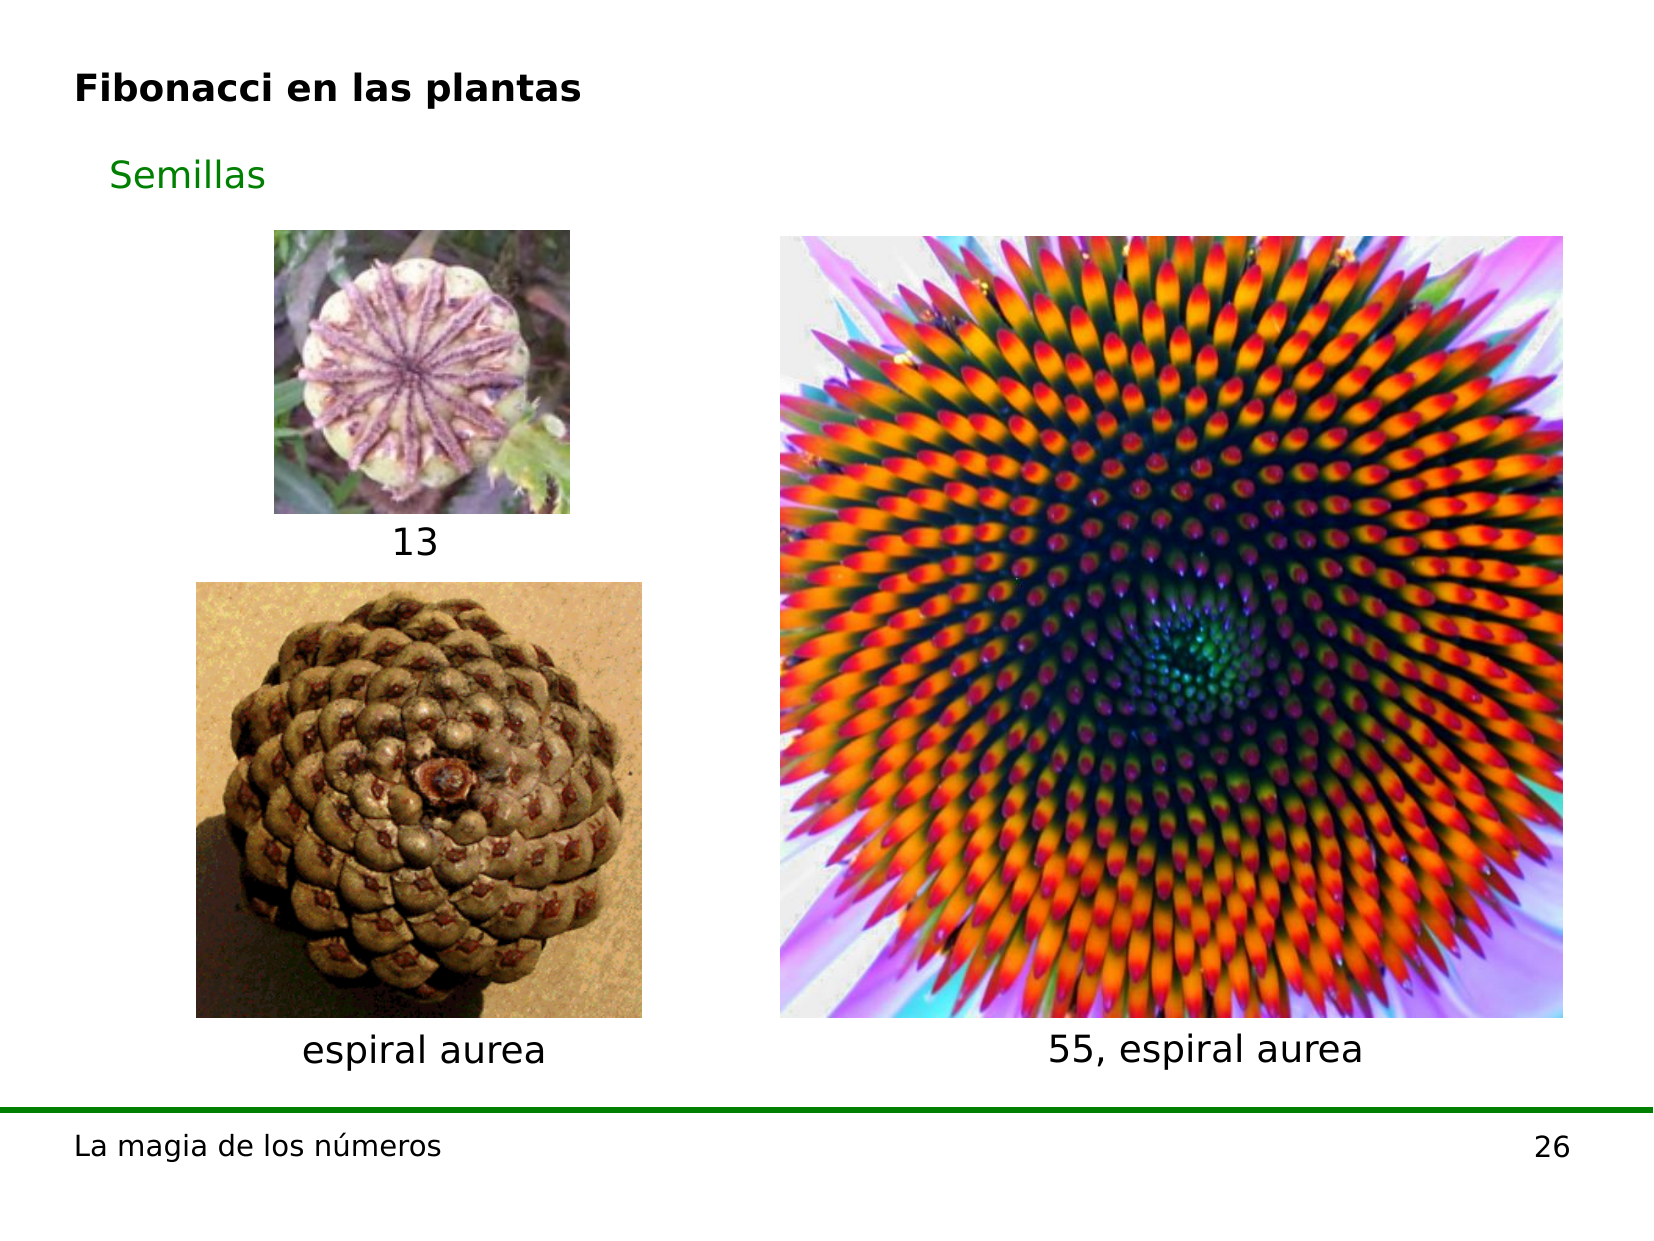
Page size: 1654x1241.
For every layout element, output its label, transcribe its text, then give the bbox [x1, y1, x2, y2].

text_box espiral aurea [287, 1021, 611, 1080]
text_box Fibonacci en las plantas Semillas [59, 59, 1182, 205]
picture [274, 230, 570, 514]
text_box 13 [376, 513, 454, 593]
picture [780, 236, 1563, 1018]
text_box 55, espiral aurea [1032, 1020, 1456, 1080]
text_box La magia de los números [59, 1122, 975, 1172]
picture [196, 582, 642, 1019]
